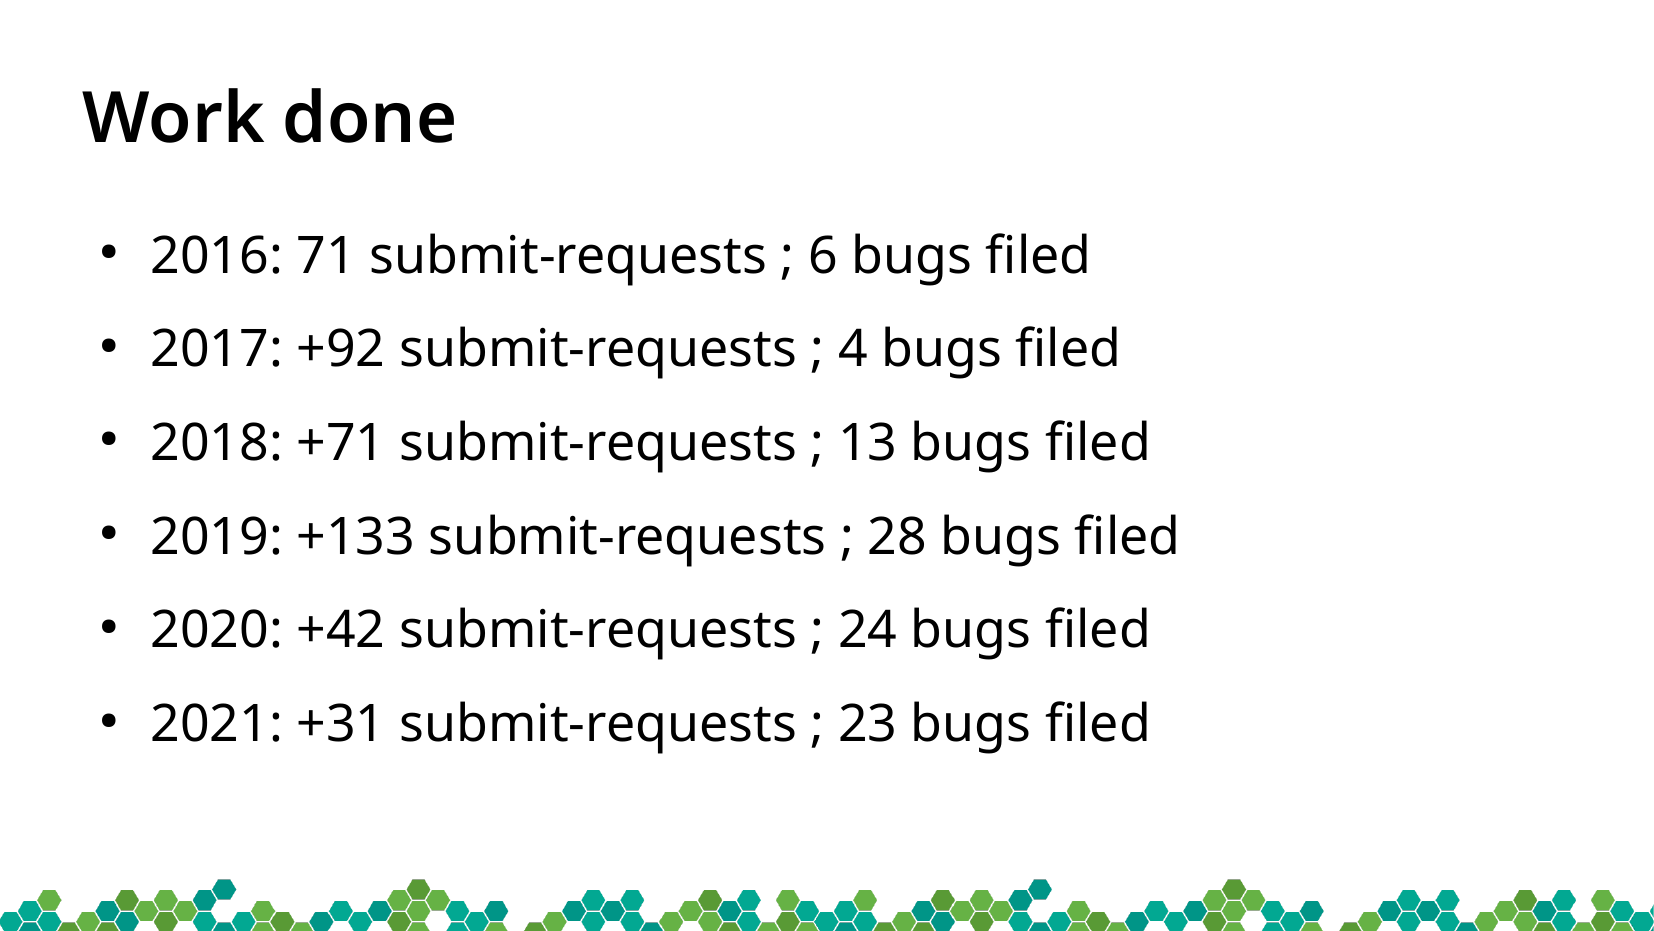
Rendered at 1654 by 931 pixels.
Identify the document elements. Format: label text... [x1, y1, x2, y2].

title Work done [82, 37, 1571, 193]
picture [0, 871, 1654, 931]
list 2016: 71 submit-requests ; 6 bugs filed 2017: +92 submit-requests ; 4 bugs filed 2018: +71 submit-requests ; 13 bugs filed 2019: +133 submit-requests ; 28 bugs filed 2020: +42 submit-requests ; 24 bugs filed 2021: +31 submit-requests ; 23 bugs filed [82, 217, 1571, 758]
